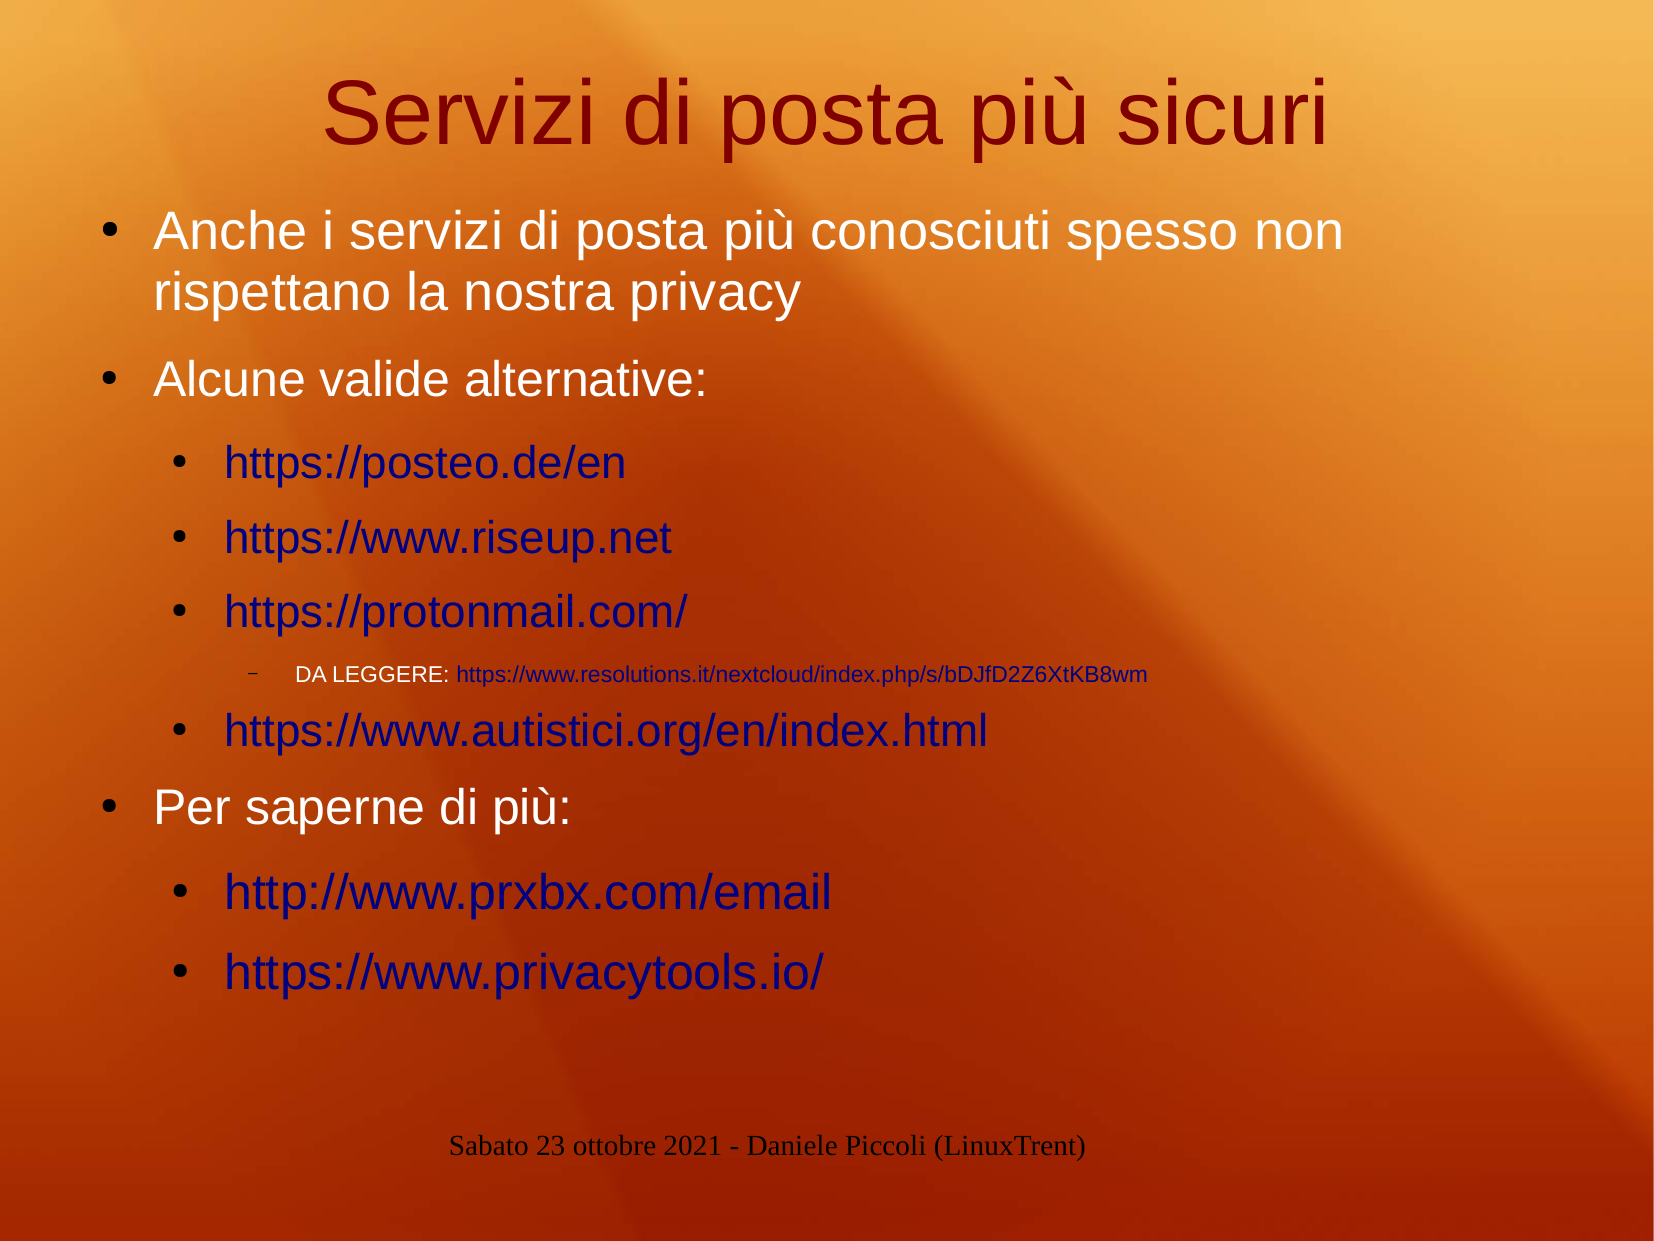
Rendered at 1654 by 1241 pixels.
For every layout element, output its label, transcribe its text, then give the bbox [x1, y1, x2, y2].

title Servizi di posta più sicuri [82, 49, 1571, 178]
list Anche i servizi di posta più conosciuti spesso non rispettano la nostra privacy Alcune valide alternative: https://posteo.de/en https://www.riseup.net https://protonmail.com/ DA LEGGERE: https://www.resolutions.it/nextcloud/index.php/s/bDJfD2Z6XtKB8wm https://www.autistici.org/en/index.html Per saperne di più: http://www.prxbx.com/email https://www.privacytools.io/ [82, 200, 1571, 1156]
picture [0, 0, 1654, 1241]
